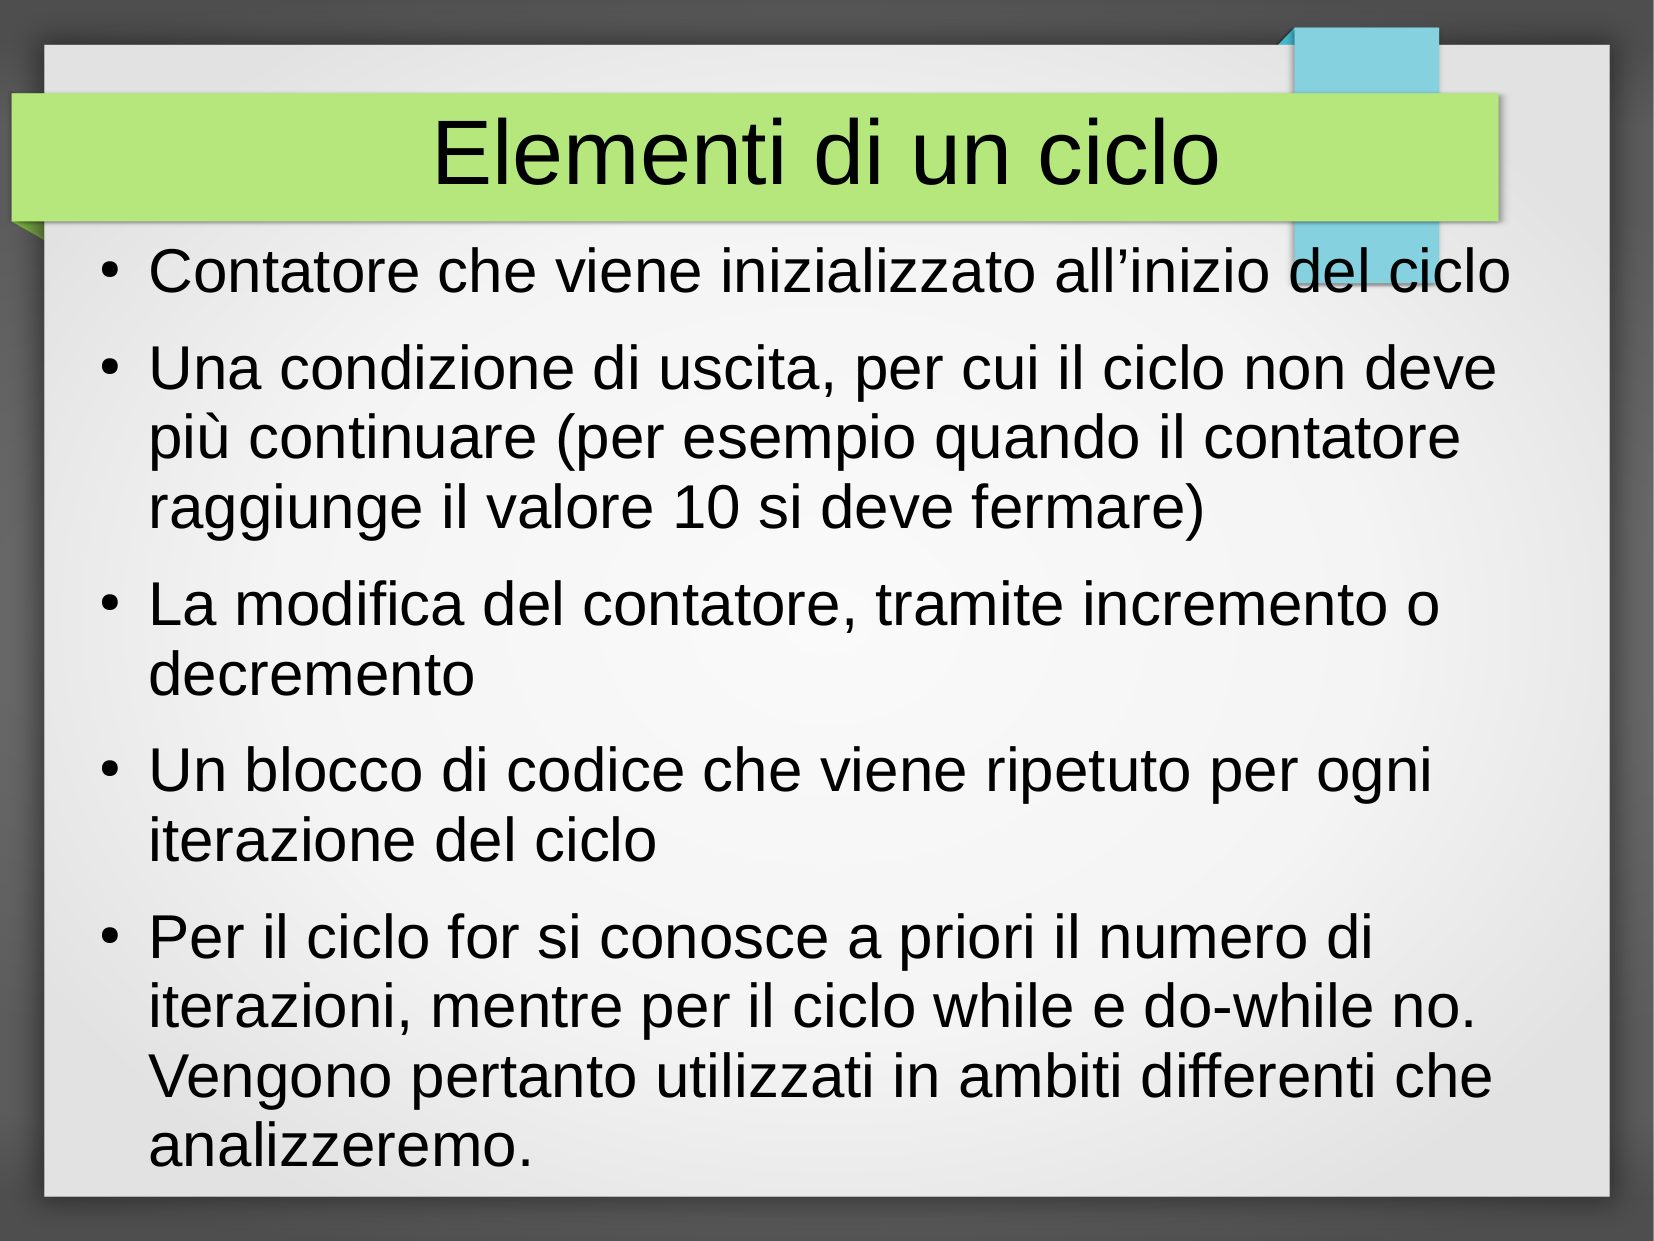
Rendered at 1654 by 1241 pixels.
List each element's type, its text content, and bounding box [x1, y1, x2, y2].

list Contatore che viene inizializzato all’inizio del ciclo Una condizione di uscita, per cui il ciclo non deve più continuare (per esempio quando il contatore raggiunge il valore 10 si deve fermare) La modifica del contatore, tramite incremento o decremento Un blocco di codice che viene ripetuto per ogni iterazione del ciclo Per il ciclo for si conosce a priori il numero di iterazioni, mentre per il ciclo while e do-while no. Vengono pertanto utilizzati in ambiti differenti che analizzeremo. [82, 236, 1571, 1193]
title Elementi di un ciclo [82, 49, 1571, 236]
picture [0, 0, 1654, 1241]
